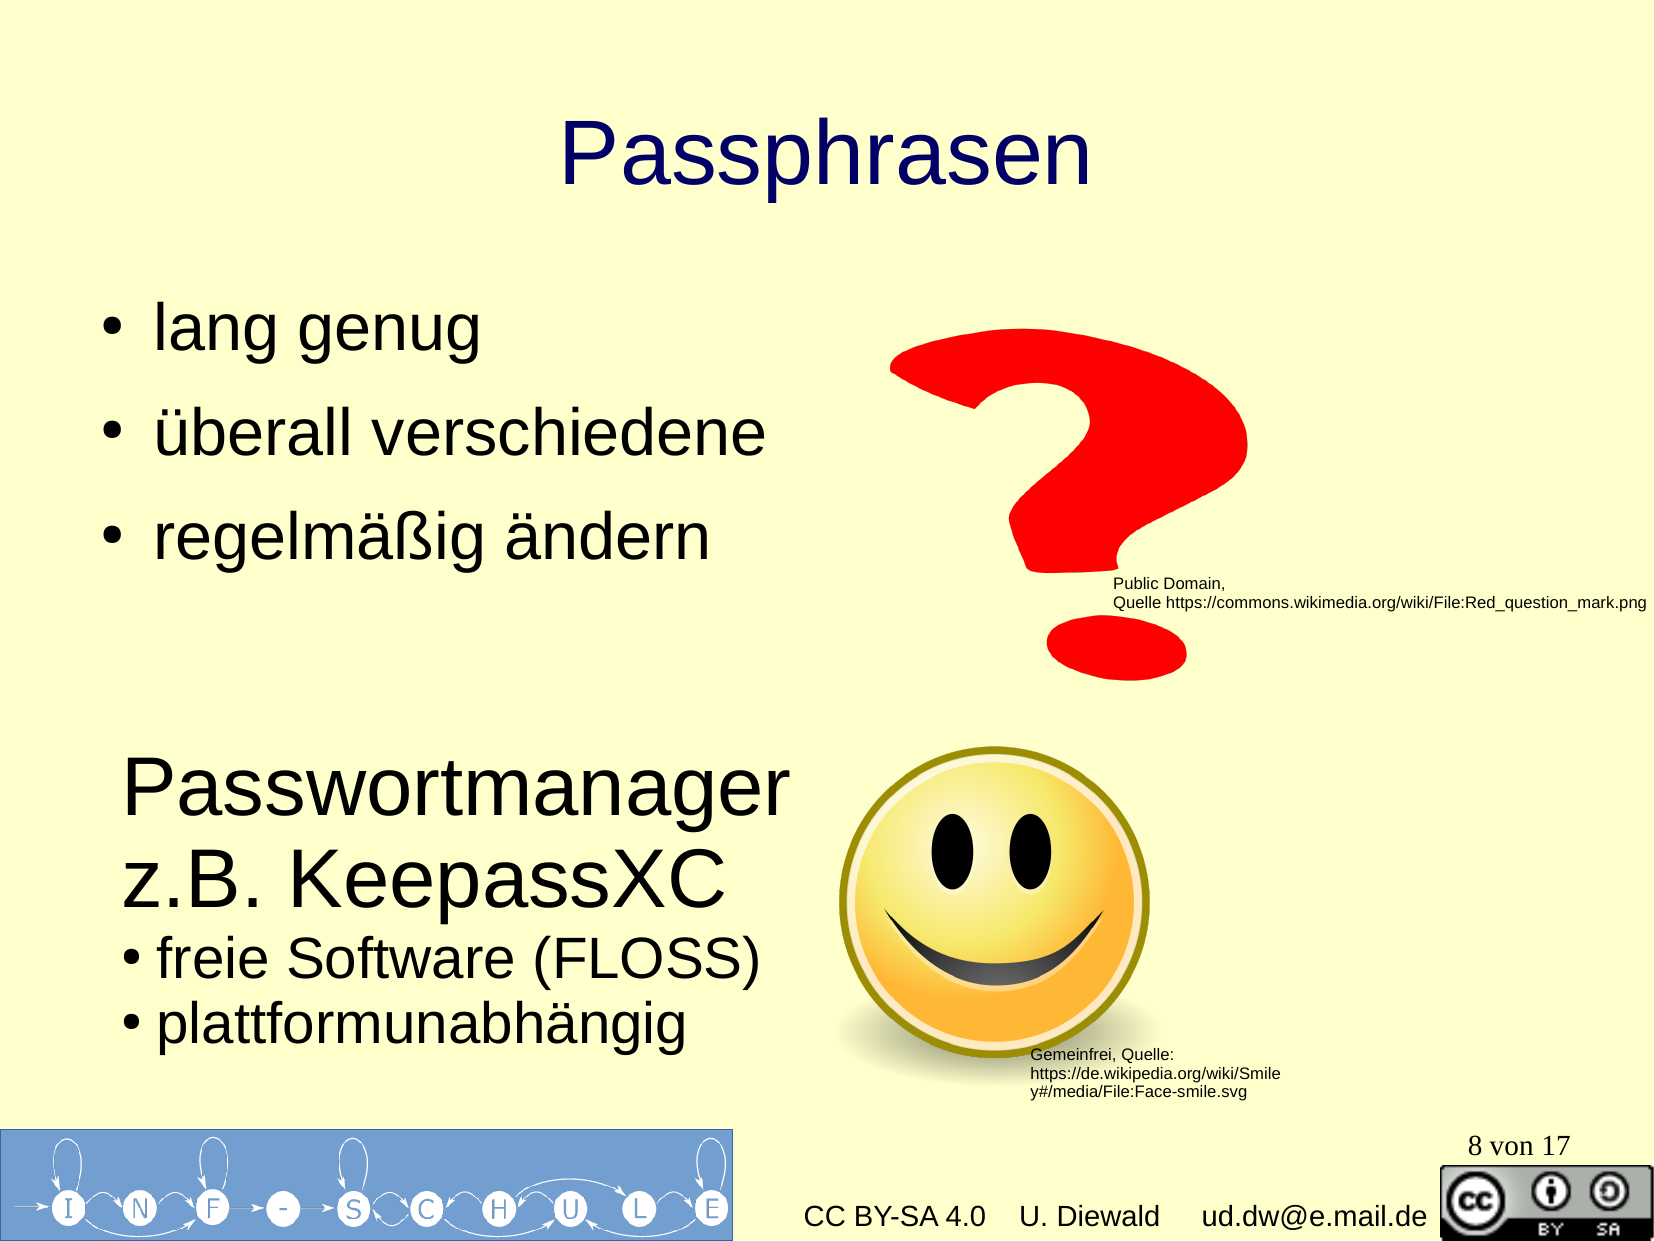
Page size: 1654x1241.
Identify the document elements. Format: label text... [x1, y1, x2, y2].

picture [885, 318, 1252, 685]
picture [1440, 1165, 1654, 1241]
text_box Passwortmanager z.B. KeepassXC freie Software (FLOSS) plattformunabhängig [106, 732, 791, 1106]
text_box Public Domain, Quelle https://commons.wikimedia.org/wiki/File:Red_question_mark.png [1098, 566, 1654, 620]
picture [791, 708, 1193, 1111]
picture [11, 1133, 733, 1240]
list lang genug überall verschiedene regelmäßig ändern [82, 290, 1571, 1010]
text_box Gemeinfrei, Quelle: https://de.wikipedia.org/wiki/Smiley#/media/File:Face-smile.svg [1015, 1037, 1300, 1123]
title Passphrasen [82, 49, 1571, 257]
